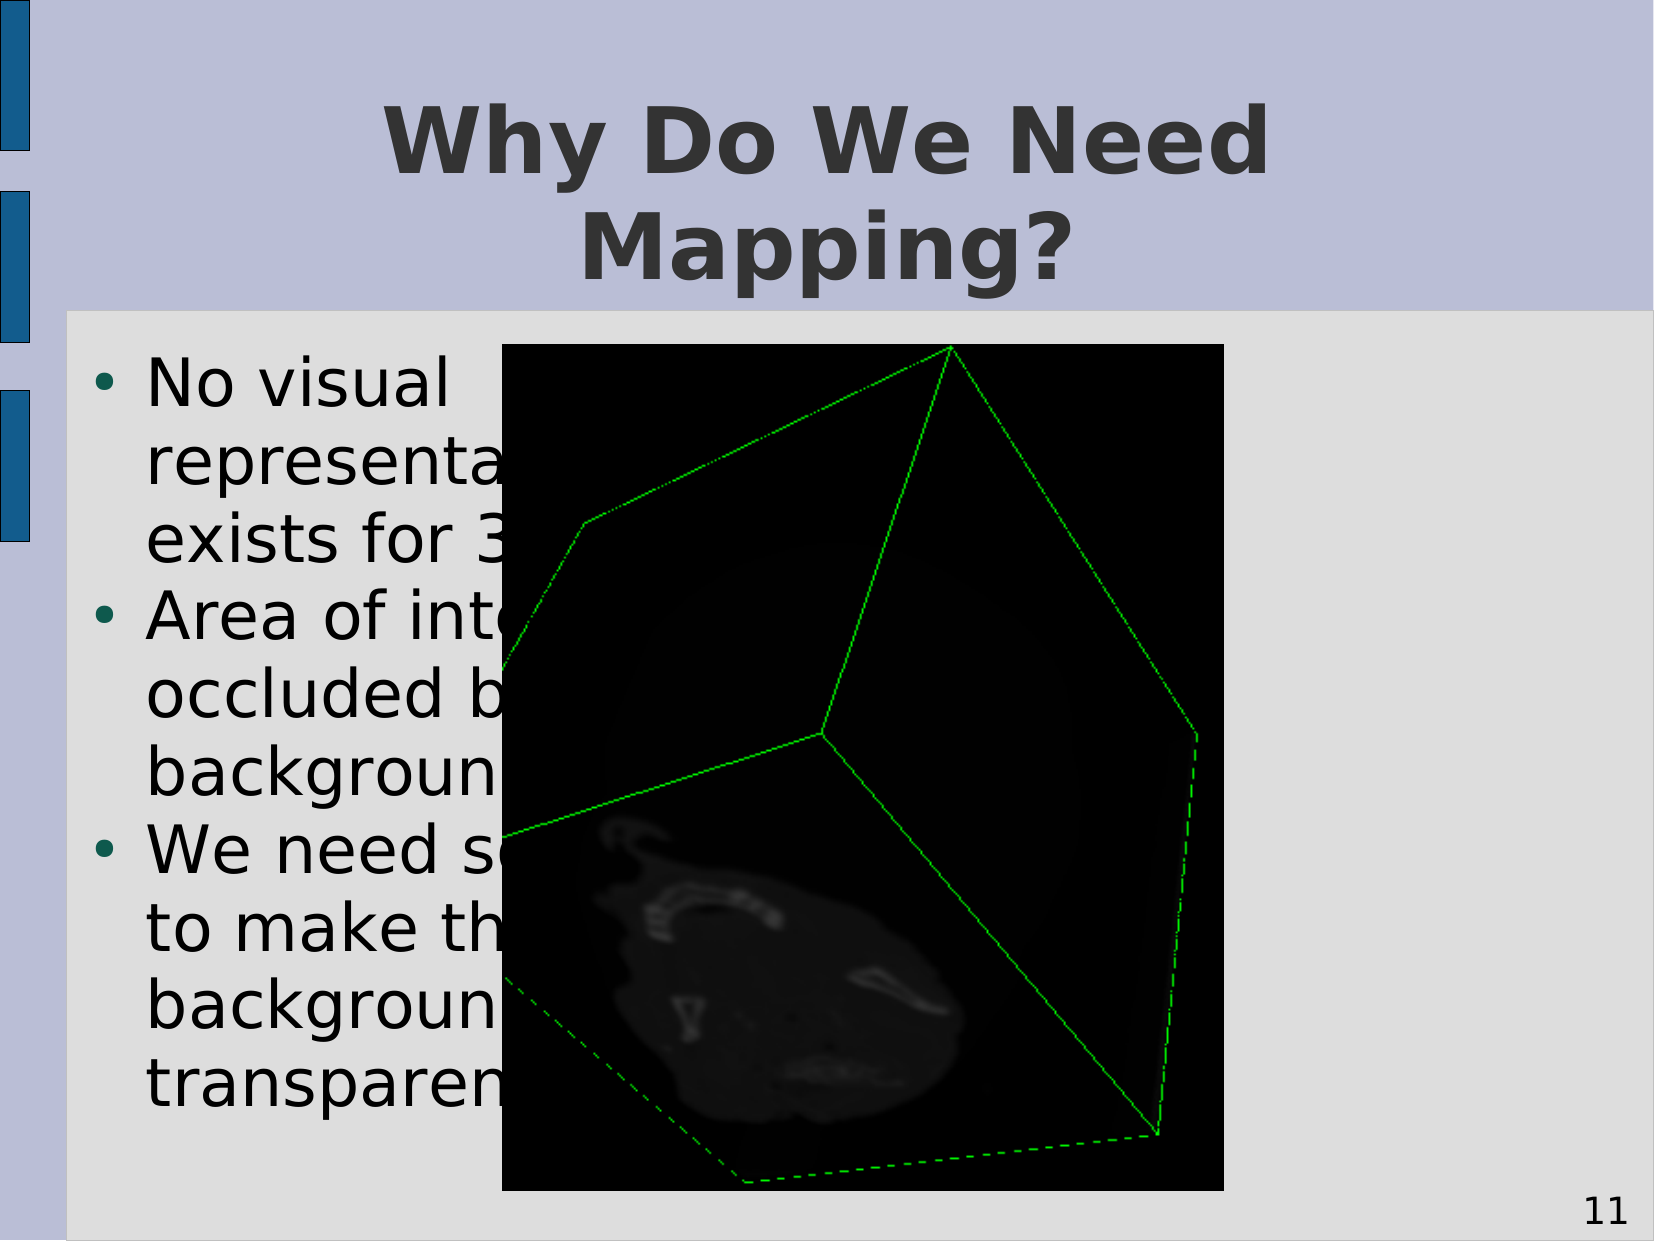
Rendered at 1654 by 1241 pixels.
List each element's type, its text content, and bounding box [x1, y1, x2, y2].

list No visual representation readily exists for 3D data Area of interest is occluded by the black background We need something to make the background transparent [75, 344, 502, 1127]
picture [502, 344, 1622, 1191]
title Why Do We Need Mapping? [121, 87, 1534, 302]
